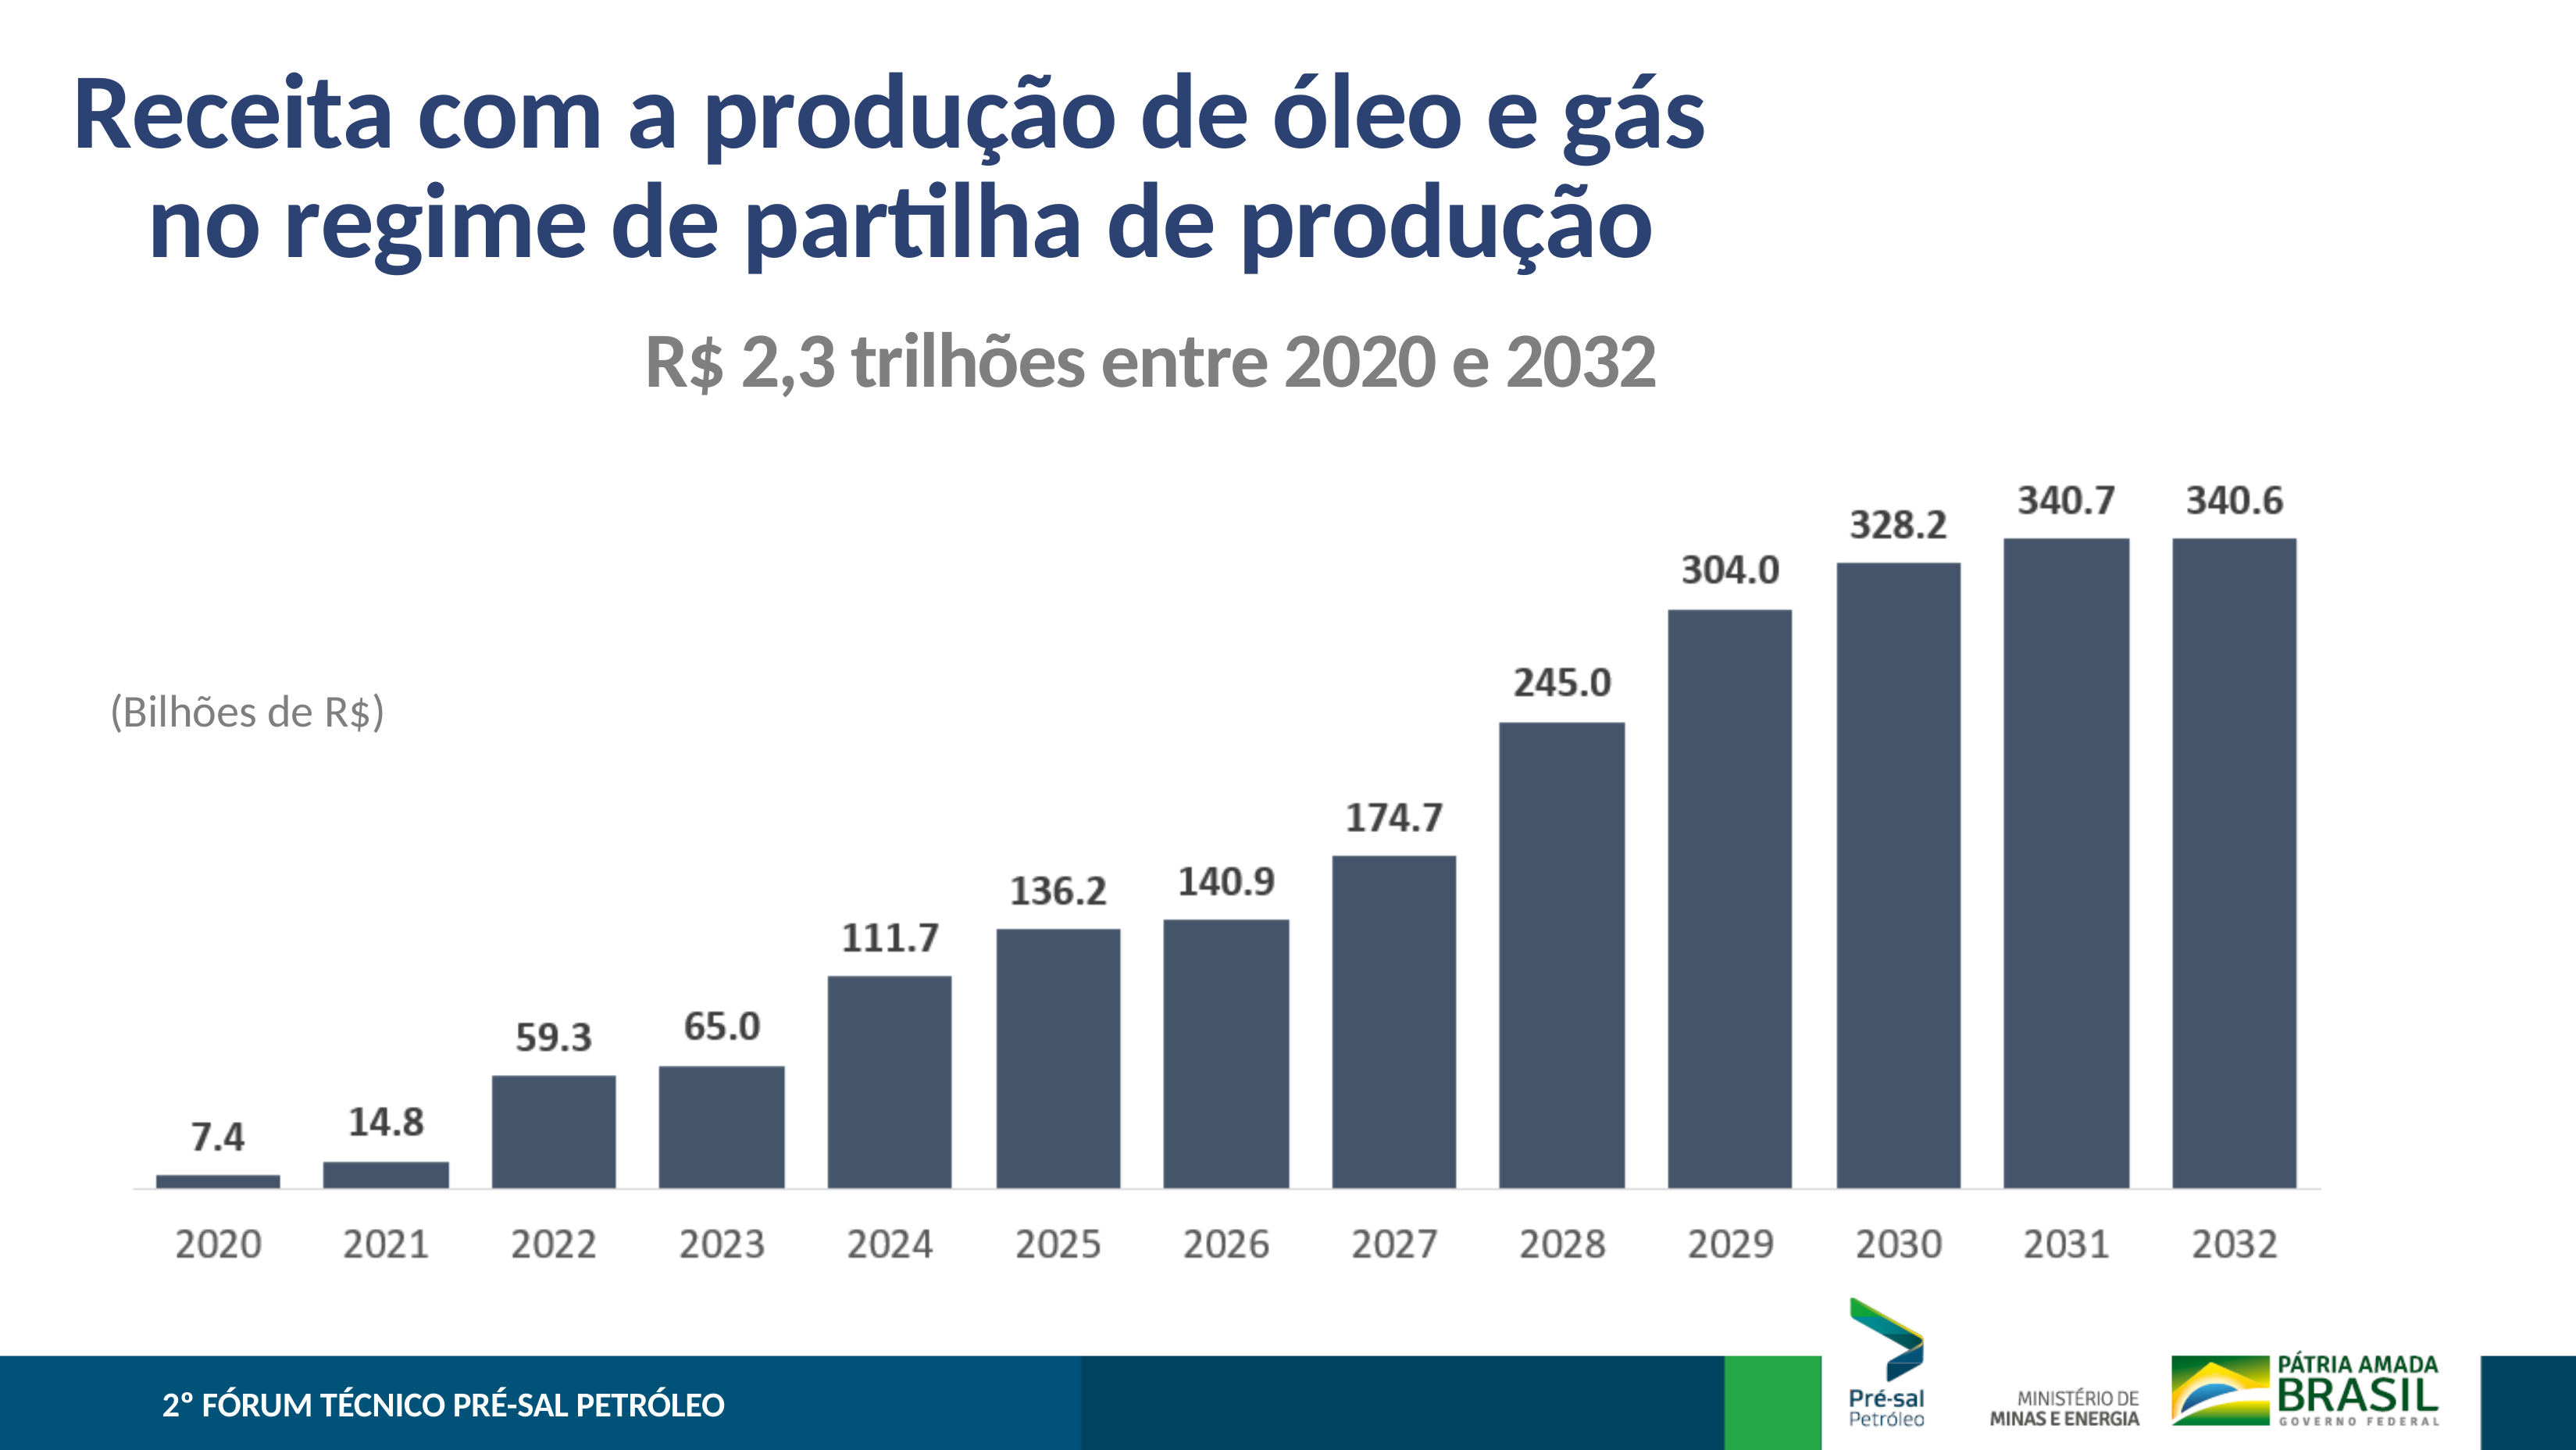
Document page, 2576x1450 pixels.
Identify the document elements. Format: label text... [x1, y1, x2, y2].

text_box R$ 2,3 trilhões entre 2020 e 2032 [633, 303, 1671, 409]
title Receita com a produção de óleo e gás no regime de partilha de produção [60, 54, 2165, 252]
text_box 2º FÓRUM TÉCNICO PRÉ-SAL PETRÓLEO [160, 1388, 888, 1424]
picture [116, 409, 2321, 1288]
text_box (Bilhões de R$) [98, 675, 401, 743]
